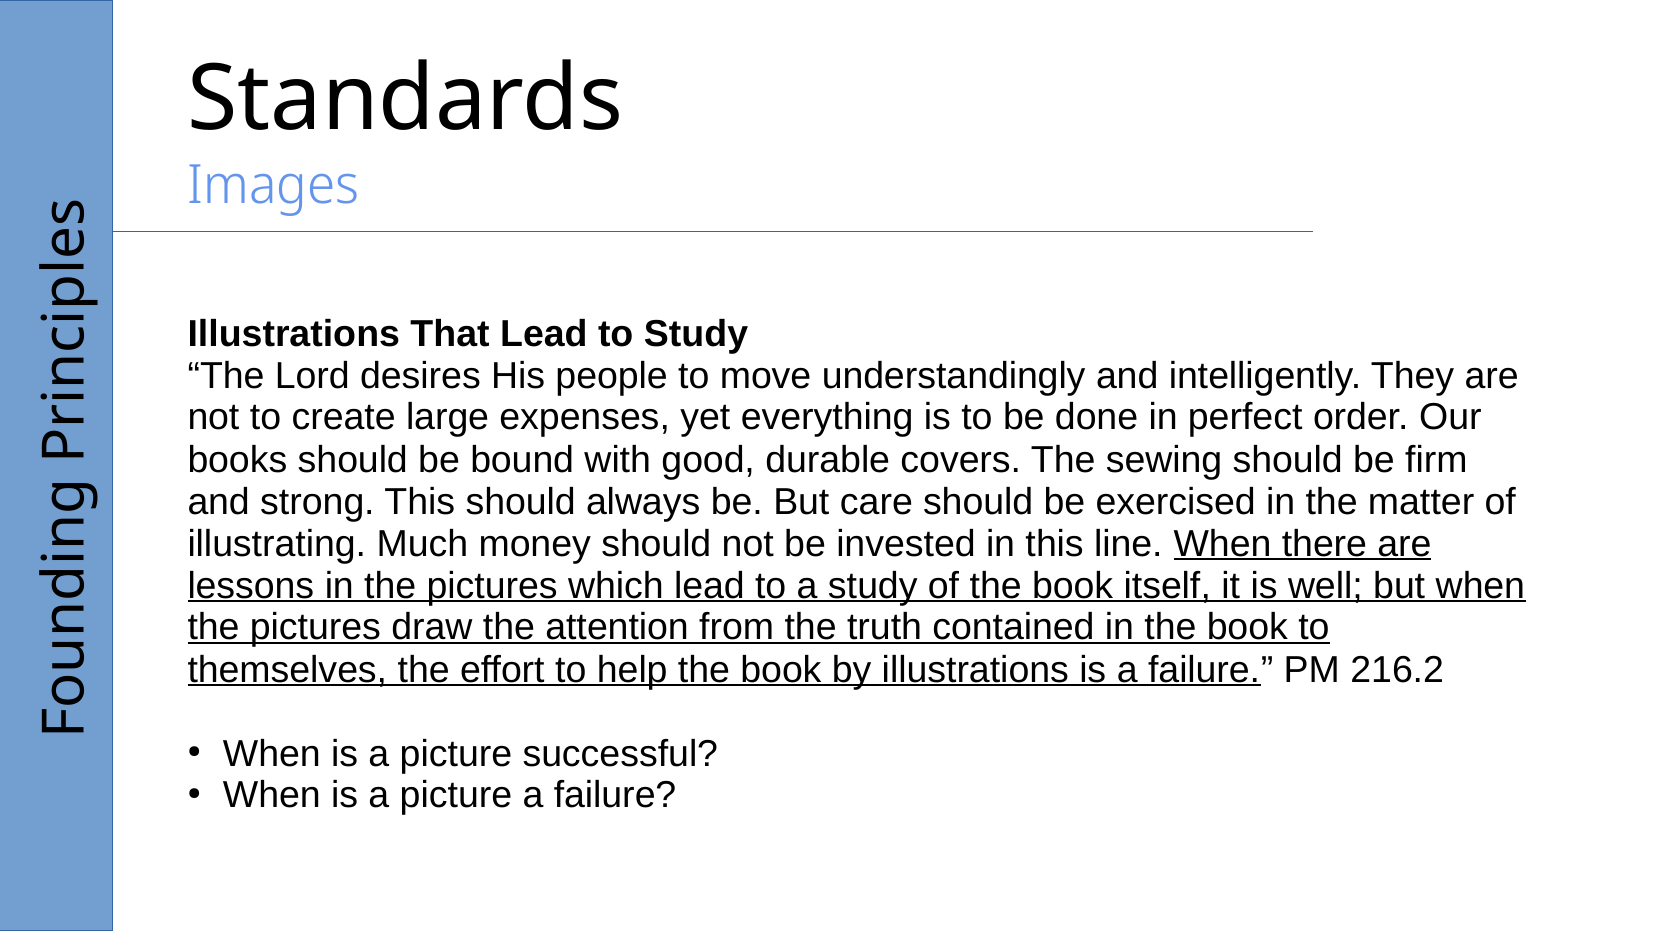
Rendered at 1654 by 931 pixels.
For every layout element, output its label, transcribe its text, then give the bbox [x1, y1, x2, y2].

text_box Founding Principles [13, 37, 105, 901]
title Standards [187, 33, 1571, 125]
subtitle Illustrations That Lead to Study “The Lord desires His people to move understandingly and intelligently. They are not to create large expenses, yet everything is to be done in perfect order. Our books should be bound with good, durable covers. The sewing should be firm and strong. This should always be. But care should be exercised in the matter of illustrating. Much money should not be invested in this line. When there are lessons in the pictures which lead to a study of the book itself, it is well; but when the pictures draw the attention from the truth contained in the book to themselves, the effort to help the book by illustrations is a failure.” PM 216.2 When is a picture successful? When is a picture a failure? [187, 312, 1538, 863]
text_box [0, 0, 113, 931]
title Images [187, 125, 1571, 239]
